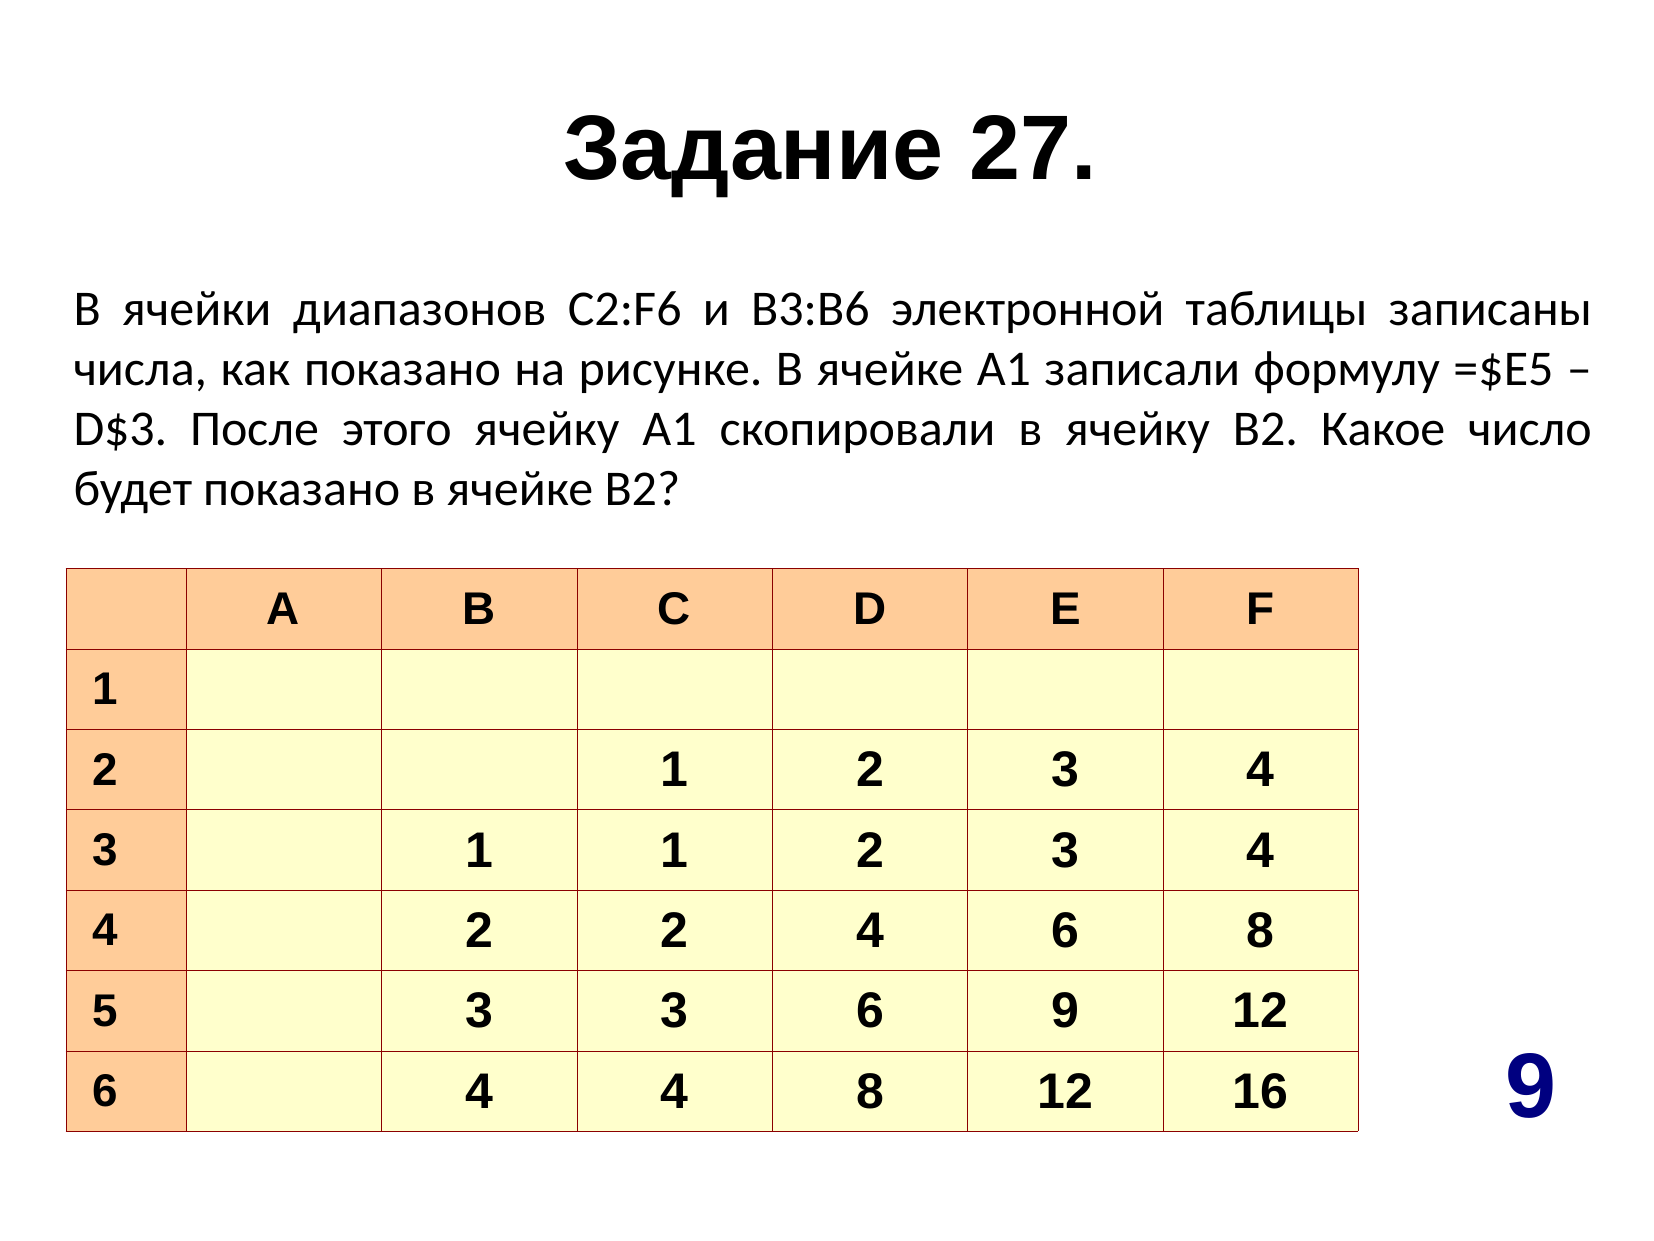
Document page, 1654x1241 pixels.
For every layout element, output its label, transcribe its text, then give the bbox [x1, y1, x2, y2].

table_cell 3 [382, 971, 577, 1051]
table_cell 1 [578, 730, 772, 809]
table_cell 4 [1164, 730, 1358, 809]
table_cell 3 [968, 730, 1163, 809]
table_cell 12 [1164, 971, 1358, 1051]
list В ячейки диапазонов C2:F6 и B3:B6 электронной таблицы записаны числа, как показано на рисунке. В ячейке A1 записали формулу =$E5 – D$3. После этого ячейку A1 скопировали в ячейку B2. Какое число будет показано в ячейке B2? [58, 268, 1609, 1194]
table_header В [382, 569, 577, 649]
table_cell [1164, 650, 1358, 729]
title Задание 27. [82, 68, 1571, 268]
table_cell 2 [773, 810, 967, 890]
table_cell 4 [578, 1052, 772, 1131]
table_header А [187, 569, 381, 649]
table_header С [578, 569, 772, 649]
table_cell [578, 650, 772, 729]
table_cell [187, 1052, 381, 1131]
table_cell [187, 730, 381, 809]
table_header F [1164, 569, 1358, 649]
table_cell [187, 891, 381, 970]
table_header [67, 569, 186, 649]
table_cell 6 [773, 971, 967, 1051]
table_cell 1 [67, 650, 186, 729]
table_cell 3 [968, 810, 1163, 890]
table_cell 5 [67, 971, 186, 1051]
table_cell 2 [773, 730, 967, 809]
table_cell 3 [578, 971, 772, 1051]
table_cell 4 [67, 891, 186, 970]
table_cell 1 [382, 810, 577, 890]
table_cell 2 [67, 730, 186, 809]
table_cell 2 [382, 891, 577, 970]
table_cell 1 [578, 810, 772, 890]
table_cell [382, 730, 577, 809]
text_box 9 [1417, 1027, 1571, 1145]
table_cell [187, 971, 381, 1051]
table_cell 4 [773, 891, 967, 970]
table_cell [382, 650, 577, 729]
table_cell 6 [968, 891, 1163, 970]
table_cell [187, 650, 381, 729]
table_cell 16 [1164, 1052, 1358, 1131]
table_cell 8 [773, 1052, 967, 1131]
table_cell 8 [1164, 891, 1358, 970]
table_cell 2 [578, 891, 772, 970]
table_cell 9 [968, 971, 1163, 1051]
table_cell 4 [382, 1052, 577, 1131]
table_cell 12 [968, 1052, 1163, 1131]
table_header Е [968, 569, 1163, 649]
table_cell [773, 650, 967, 729]
table_cell 6 [67, 1052, 186, 1131]
table_cell 4 [1164, 810, 1358, 890]
table_cell [968, 650, 1163, 729]
table_header D [773, 569, 967, 649]
table_cell 3 [67, 810, 186, 890]
table_cell [187, 810, 381, 890]
